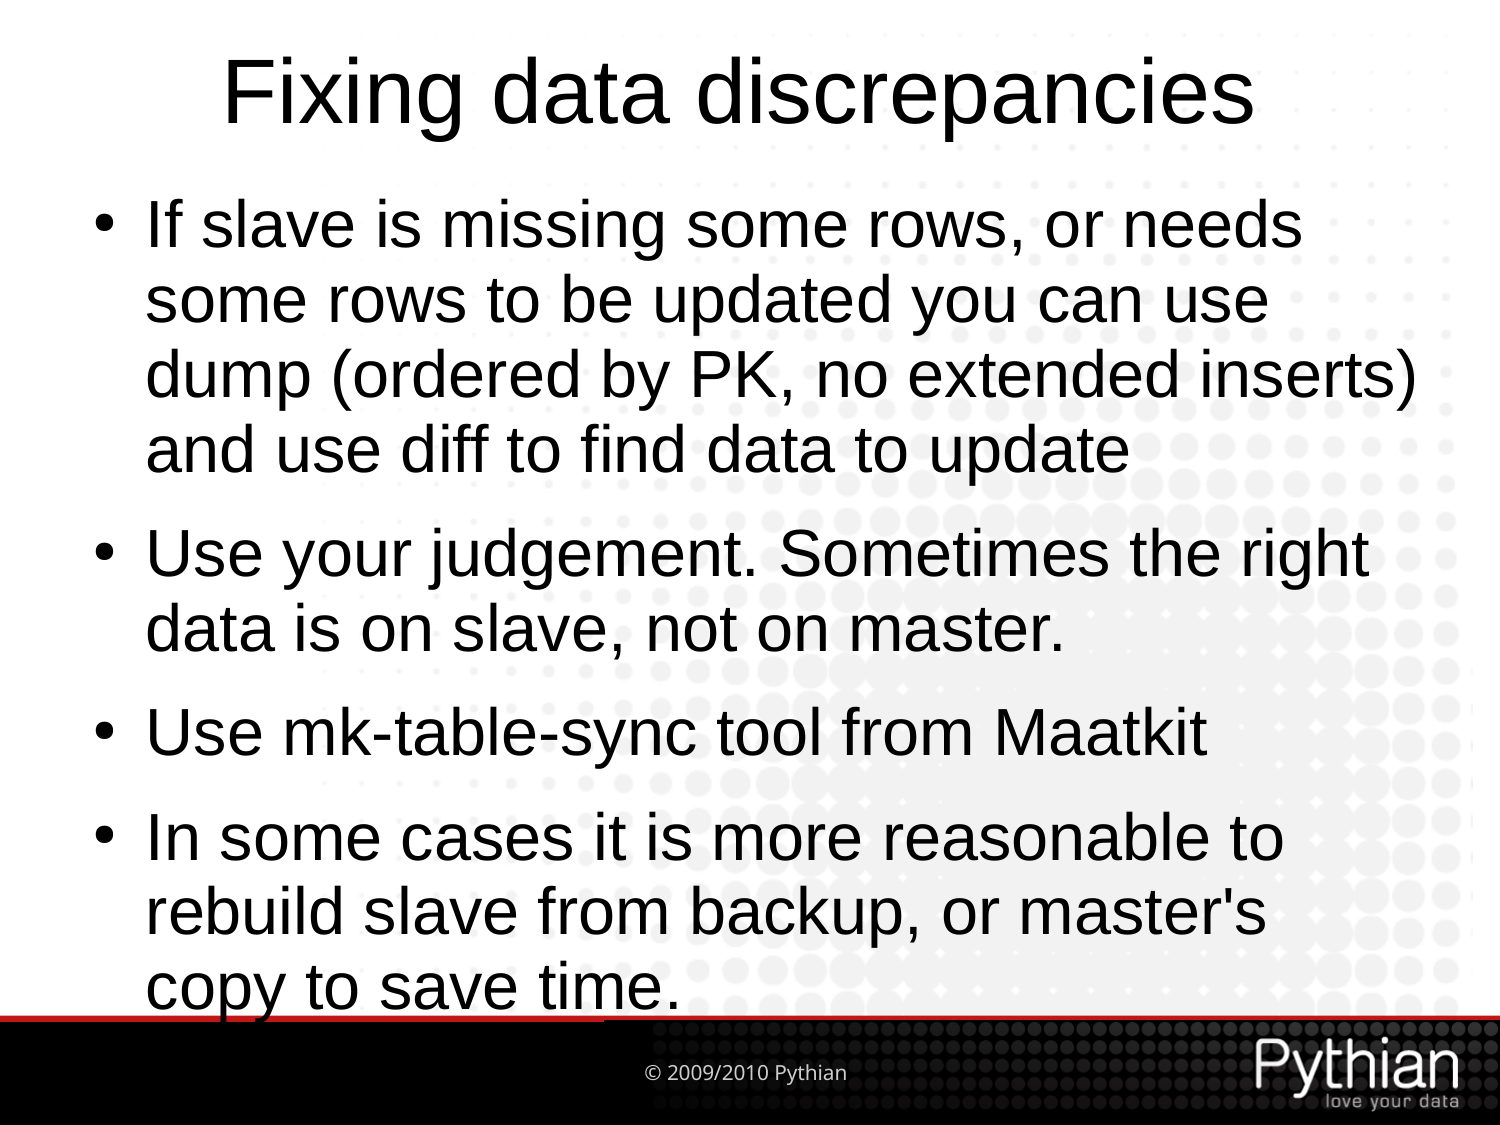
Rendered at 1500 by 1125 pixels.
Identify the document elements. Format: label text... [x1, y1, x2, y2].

picture [604, 1020, 1500, 1125]
list If slave is missing some rows, or needs some rows to be updated you can use dump (ordered by PK, no extended inserts) and use diff to find data to update Use your judgement. Sometimes the right data is on slave, not on master. Use mk-table-sync tool from Maatkit In some cases it is more reasonable to rebuild slave from backup, or master's copy to save time. [75, 187, 1425, 1022]
title Fixing data discrepancies [72, 36, 1407, 147]
picture [314, 32, 1473, 1015]
